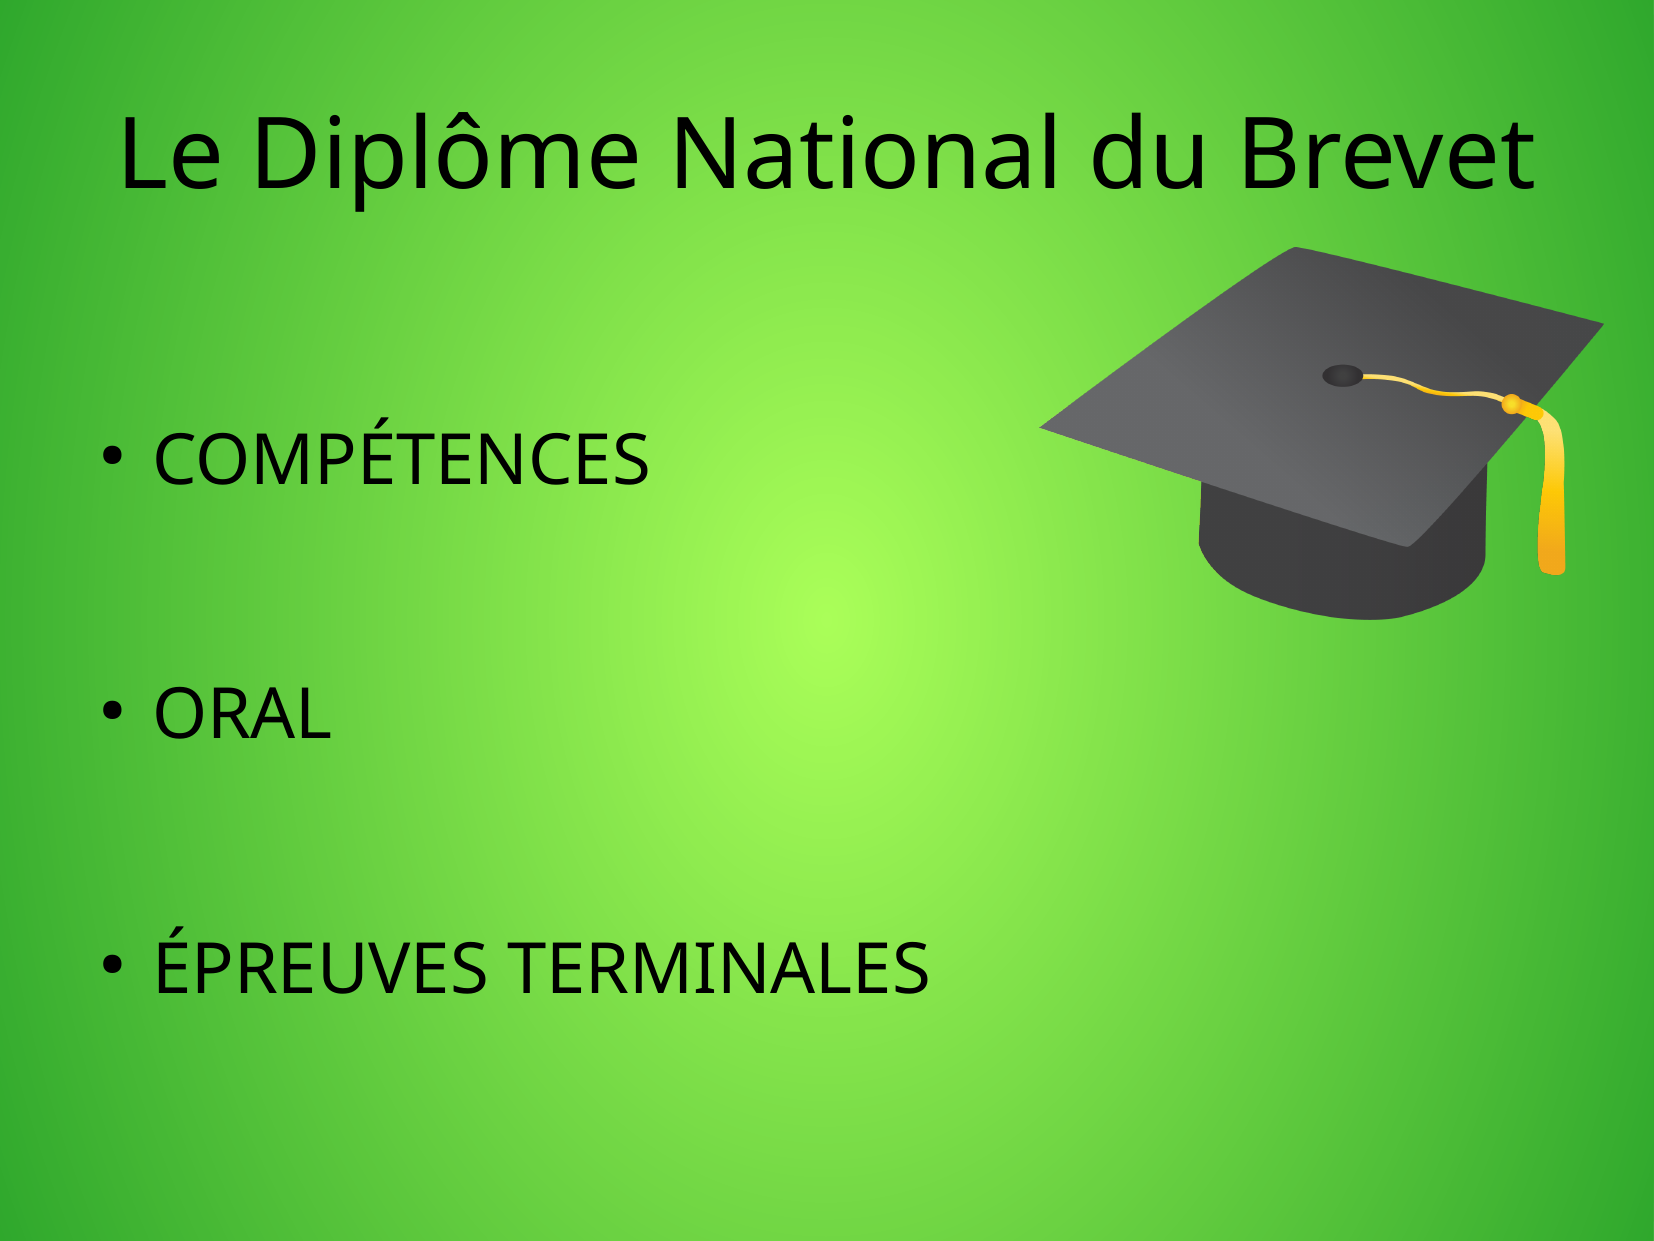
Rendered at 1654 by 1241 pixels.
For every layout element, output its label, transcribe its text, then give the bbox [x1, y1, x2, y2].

picture [1039, 247, 1604, 620]
title Le Diplôme National du Brevet [82, 47, 1571, 252]
list COMPÉTENCES ORAL ÉPREUVES TERMINALES [82, 299, 1571, 1019]
